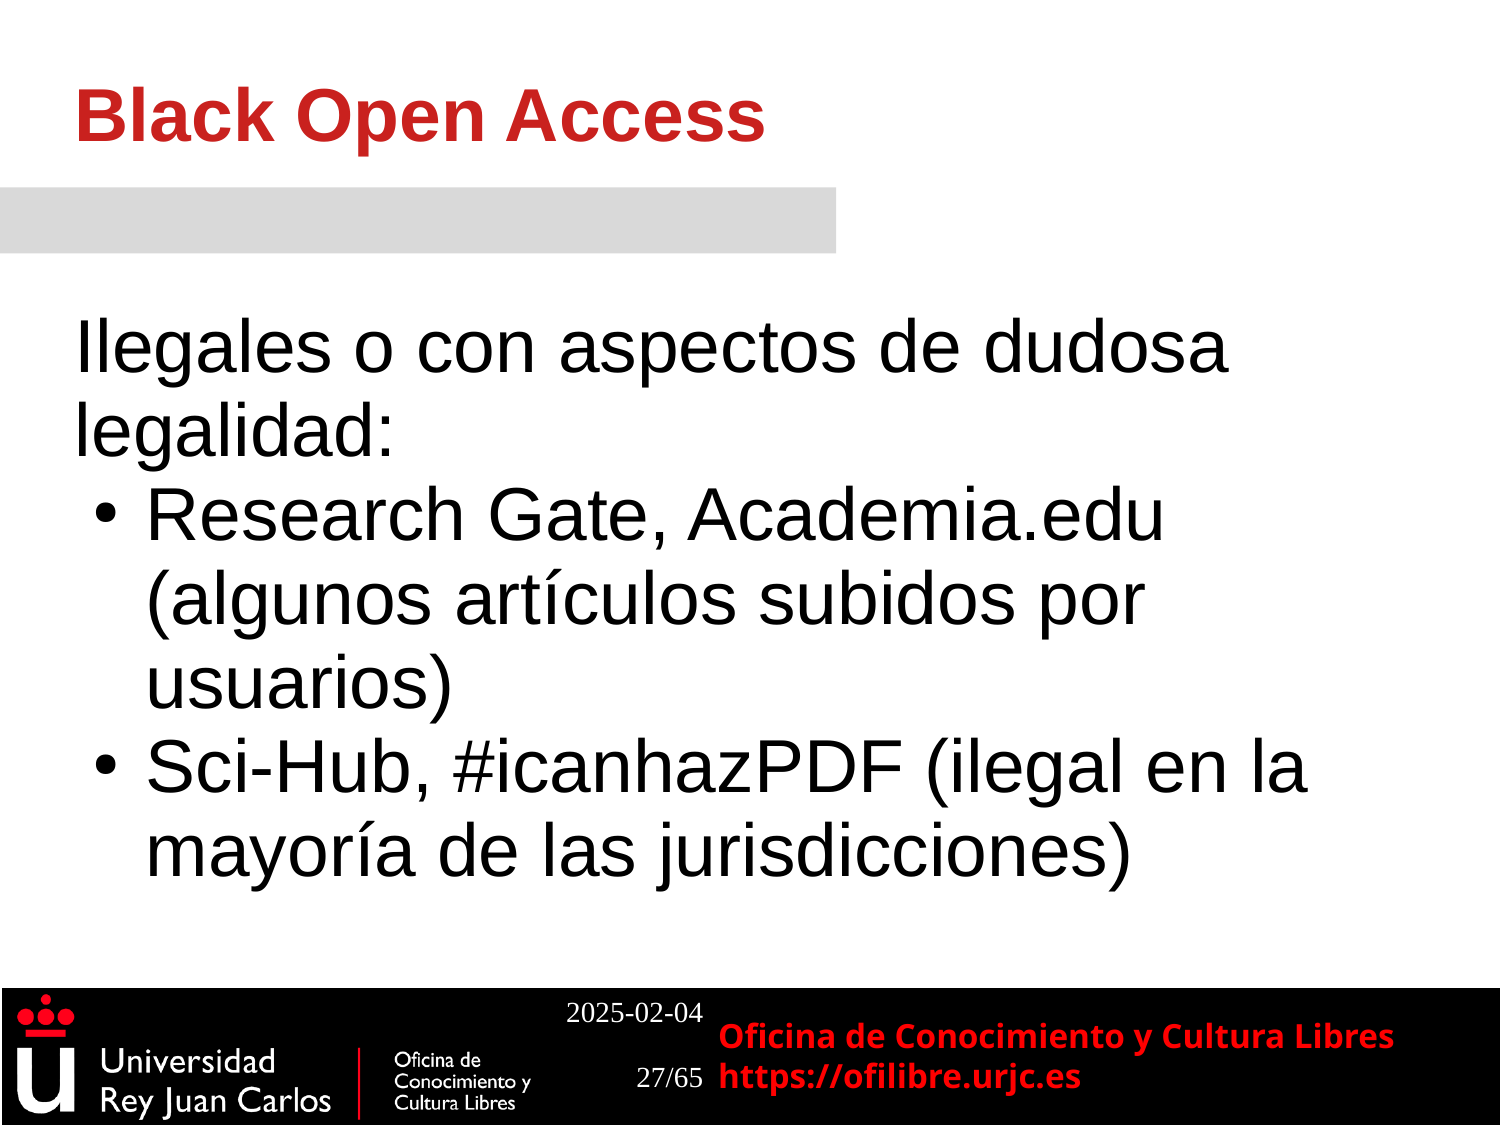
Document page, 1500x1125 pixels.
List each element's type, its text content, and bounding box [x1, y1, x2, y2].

title [75, 7, 1425, 196]
text_box Black Open Access [60, 66, 991, 249]
text_box Ilegales o con aspectos de dudosa legalidad: Research Gate, Academia.edu (algunos artículos subidos por usuarios) Sci-Hub, #icanhazPDF (ilegal en la mayoría de las jurisdicciones) [60, 297, 1463, 901]
picture [17, 994, 531, 1120]
